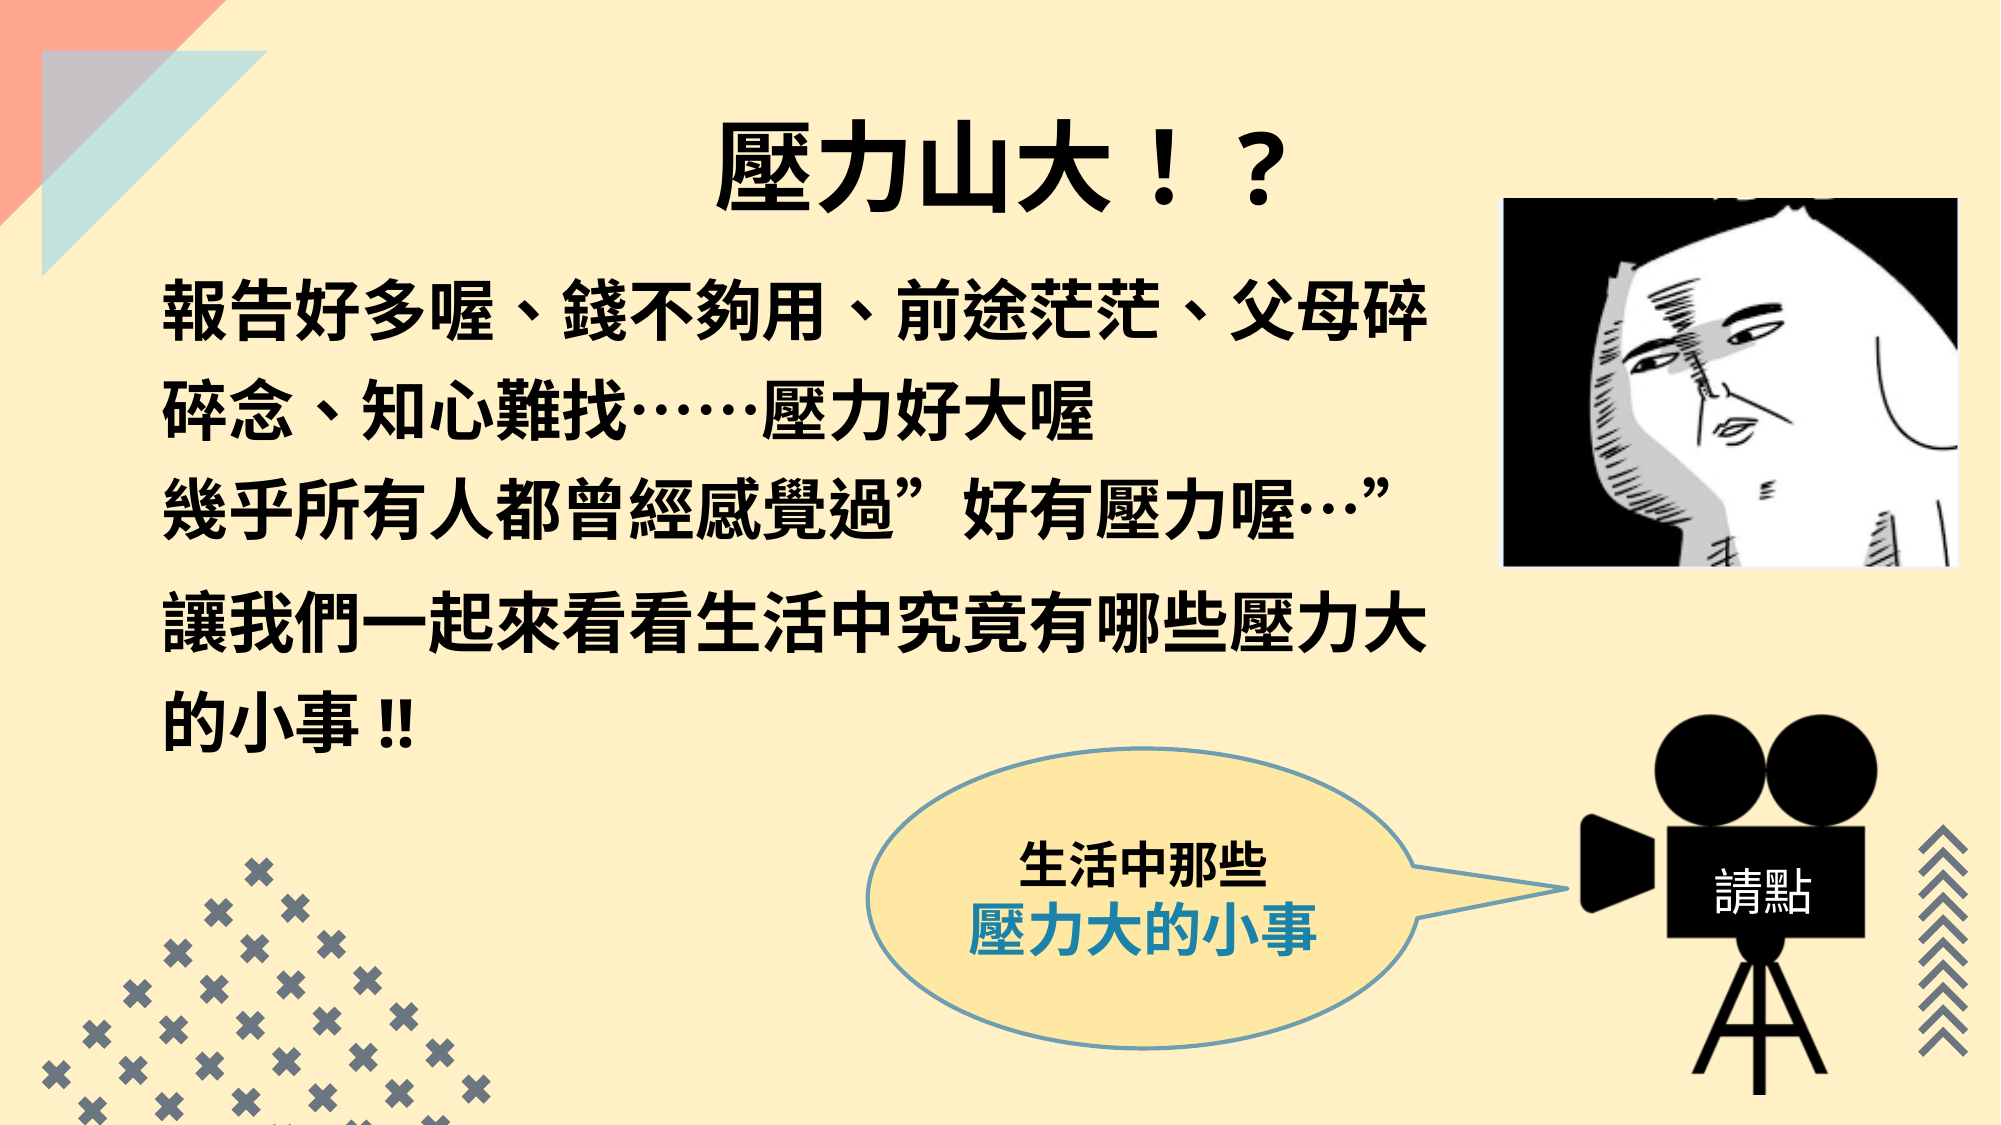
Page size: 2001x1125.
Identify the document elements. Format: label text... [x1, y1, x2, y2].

picture [1531, 702, 1927, 1095]
picture [1498, 198, 1960, 569]
text_box 壓力山大！? [68, 97, 1932, 223]
text_box 生活中那些 壓力大的小事 [867, 875, 1568, 1049]
text_box 請點 [1698, 853, 1830, 929]
text_box 報告好多喔、錢不夠用、前途茫茫、父母碎碎念、知心難找……壓力好大喔 幾乎所有人都曾經感覺過”好有壓力喔…” 讓我們一起來看看生活中究竟有哪些壓力大的小事!! [146, 240, 1480, 899]
